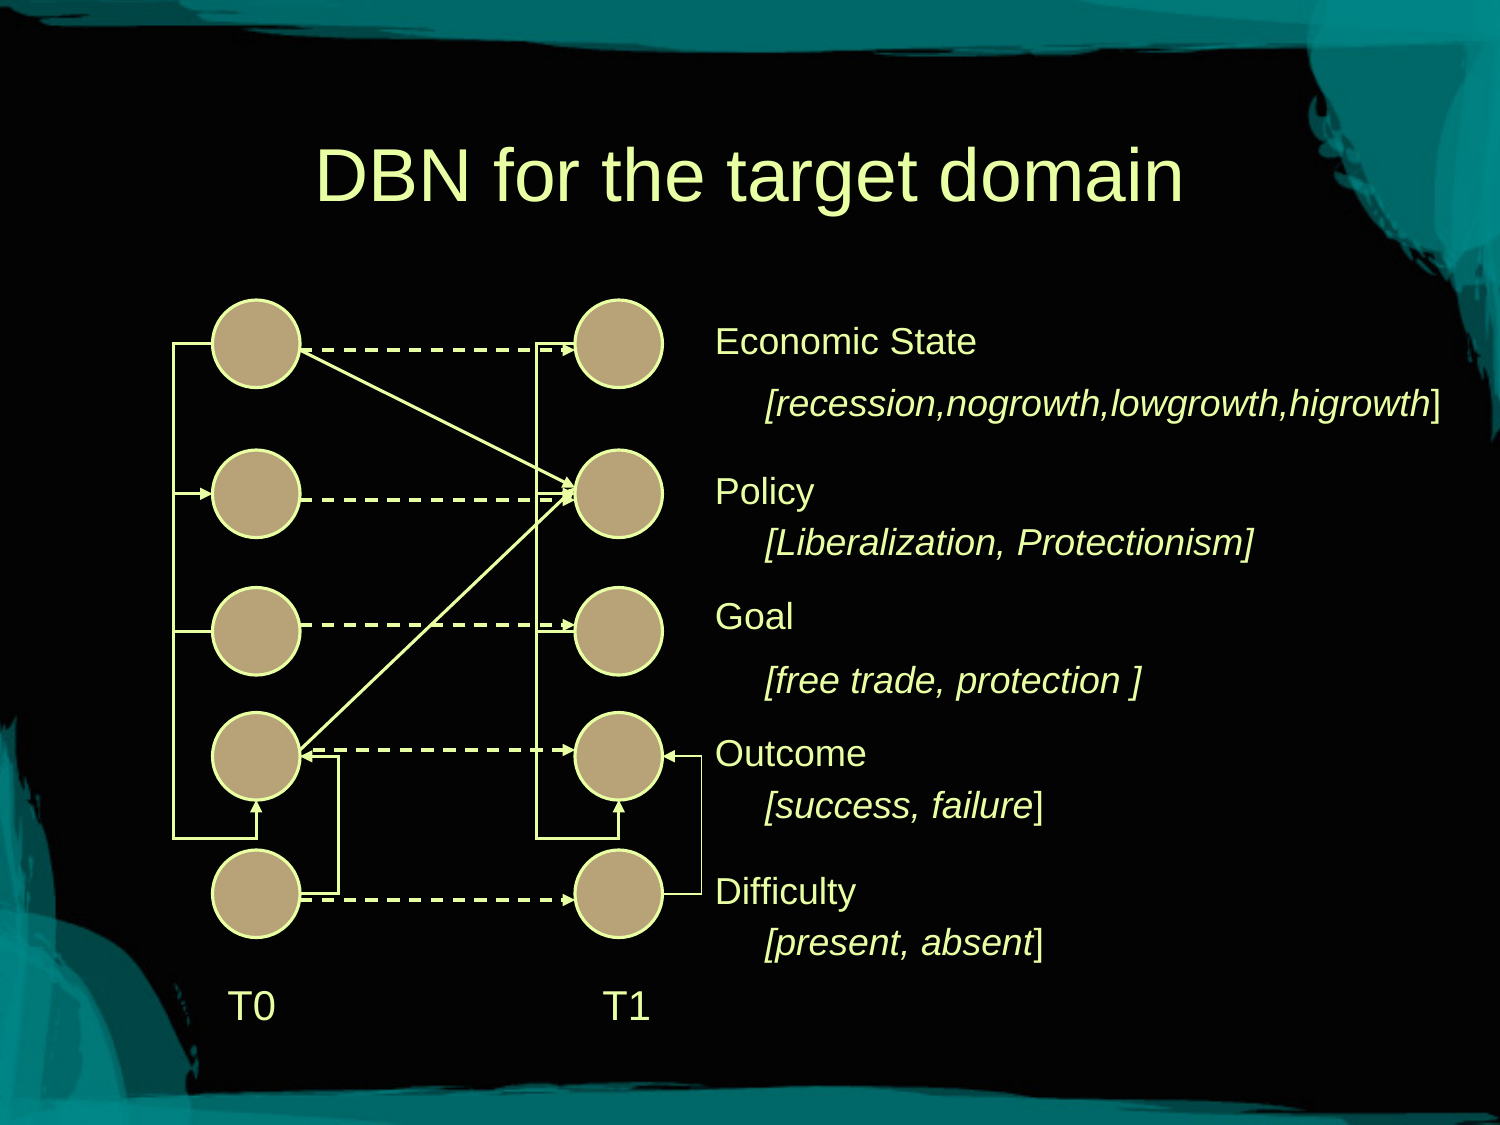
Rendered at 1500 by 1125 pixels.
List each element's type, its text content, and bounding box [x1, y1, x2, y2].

text_box [575, 299, 663, 388]
text_box [574, 712, 663, 801]
text_box [212, 712, 301, 801]
text_box [212, 587, 301, 676]
text_box [present, absent] [750, 913, 1059, 972]
text_box Policy [700, 462, 841, 520]
picture [0, 0, 1500, 1125]
text_box [575, 587, 663, 676]
title DBN for the target domain [112, 87, 1388, 263]
text_box [212, 299, 301, 388]
text_box [free trade, protection ] [750, 651, 1157, 709]
text_box T0 [212, 975, 292, 1037]
text_box [574, 849, 663, 938]
text_box [575, 450, 663, 538]
text_box Outcome [700, 725, 882, 783]
text_box Goal [700, 587, 810, 645]
text_box [recession,nogrowth,lowgrowth,higrowth] [750, 375, 1457, 433]
text_box [212, 849, 300, 938]
text_box T1 [587, 975, 667, 1037]
text_box [Liberalization, Protectionism] [750, 513, 1280, 572]
text_box Difficulty [700, 862, 872, 920]
text_box Economic State [700, 312, 993, 370]
text_box [212, 450, 301, 538]
text_box [success, failure] [750, 776, 1059, 834]
